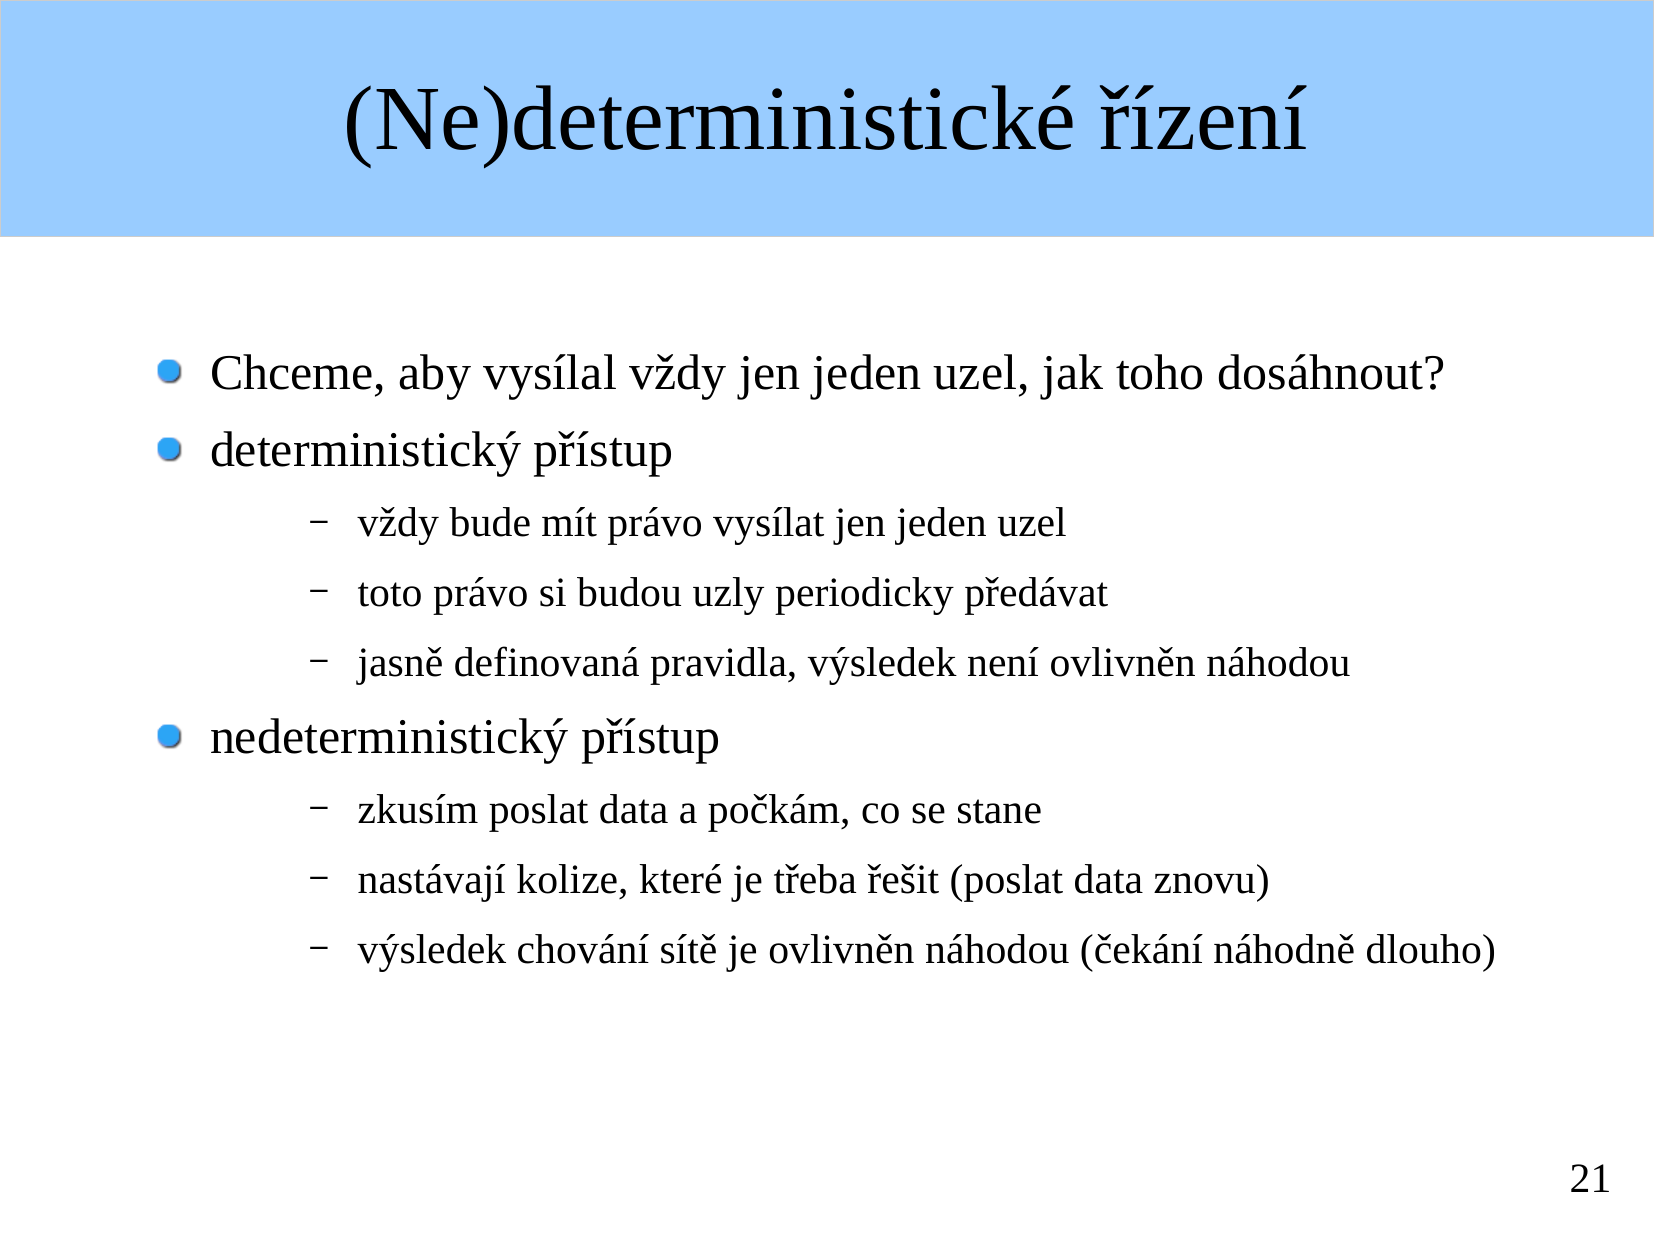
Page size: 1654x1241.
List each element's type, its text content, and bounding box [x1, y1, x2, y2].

list Chceme, aby vysílal vždy jen jeden uzel, jak toho dosáhnout? deterministický přístup vždy bude mít právo vysílat jen jeden uzel toto právo si budou uzly periodicky předávat jasně definovaná pravidla, výsledek není ovlivněn náhodou nedeterministický přístup zkusím poslat data a počkám, co se stane nastávají kolize, které je třeba řešit (poslat data znovu) výsledek chování sítě je ovlivněn náhodou (čekání náhodně dlouho) [121, 344, 1534, 1157]
title (Ne)deterministické řízení [0, 0, 1654, 237]
